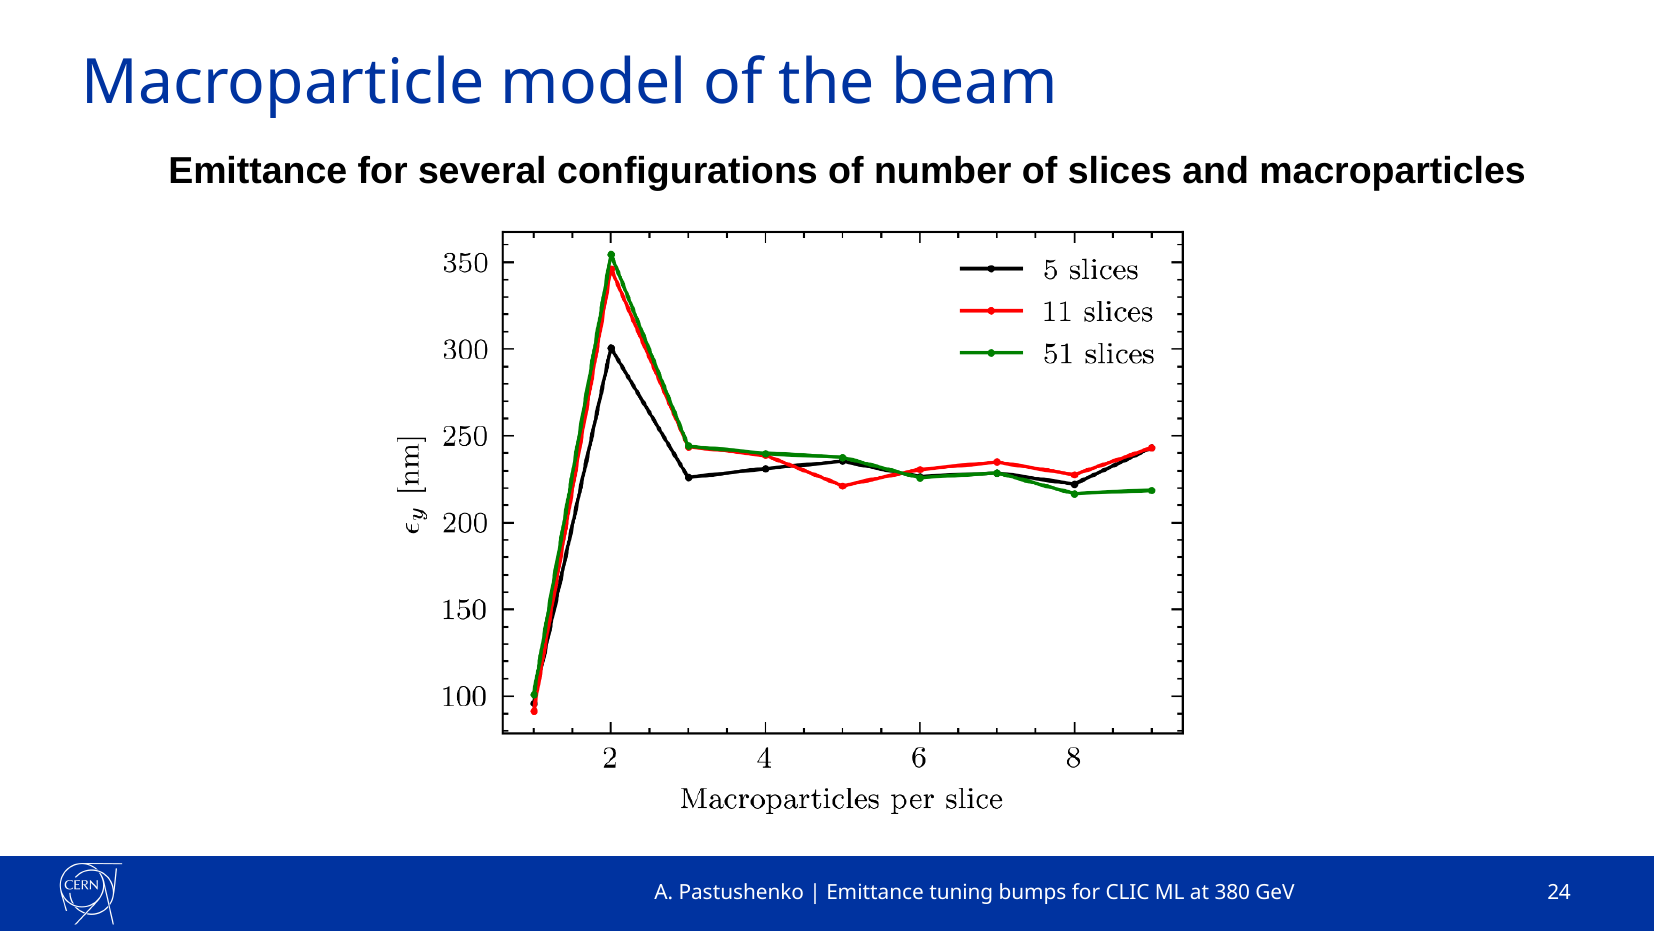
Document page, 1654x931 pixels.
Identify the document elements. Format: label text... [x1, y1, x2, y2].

title Macroparticle model of the beam [81, 37, 1570, 193]
picture [377, 241, 1205, 825]
picture [56, 859, 127, 928]
text_box Emittance for several configurations of number of slices and macroparticles [153, 141, 1560, 241]
